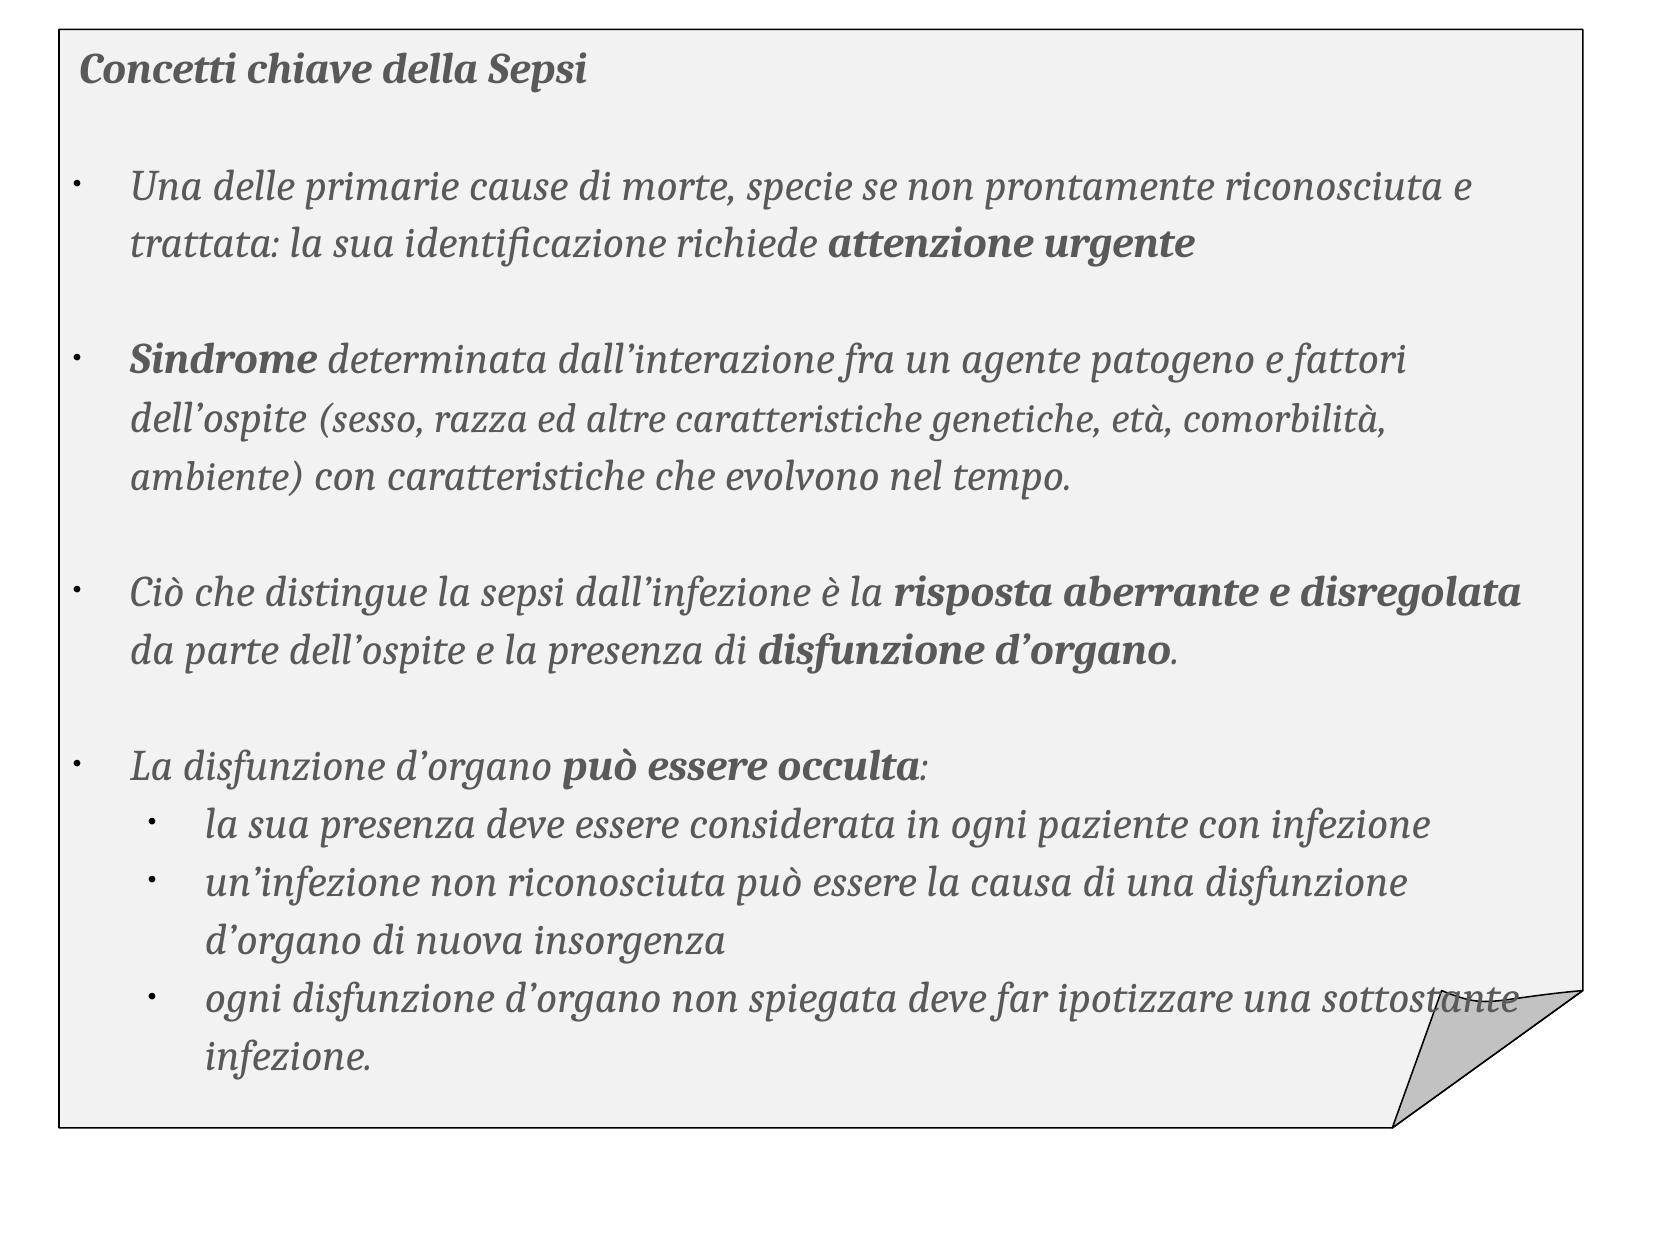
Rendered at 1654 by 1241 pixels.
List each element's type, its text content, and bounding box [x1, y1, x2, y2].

text_box Concetti chiave della Sepsi Una delle primarie cause di morte, specie se non prontamente riconosciuta e trattata: la sua identificazione richiede attenzione urgente Sindrome determinata dall’interazione fra un agente patogeno e fattori dell’ospite (sesso, razza ed altre caratteristiche genetiche, età, comorbilità, ambiente) con caratteristiche che evolvono nel tempo. Ciò che distingue la sepsi dall’infezione è la risposta aberrante e disregolata da parte dell’ospite e la presenza di disfunzione d’organo. La disfunzione d’organo può essere occulta: la sua presenza deve essere considerata in ogni paziente con infezione un’infezione non riconosciuta può essere la causa di una disfunzione d’organo di nuova insorgenza ogni disfunzione d’organo non spiegata deve far ipotizzare una sottostante infezione. [58, 29, 1583, 1128]
